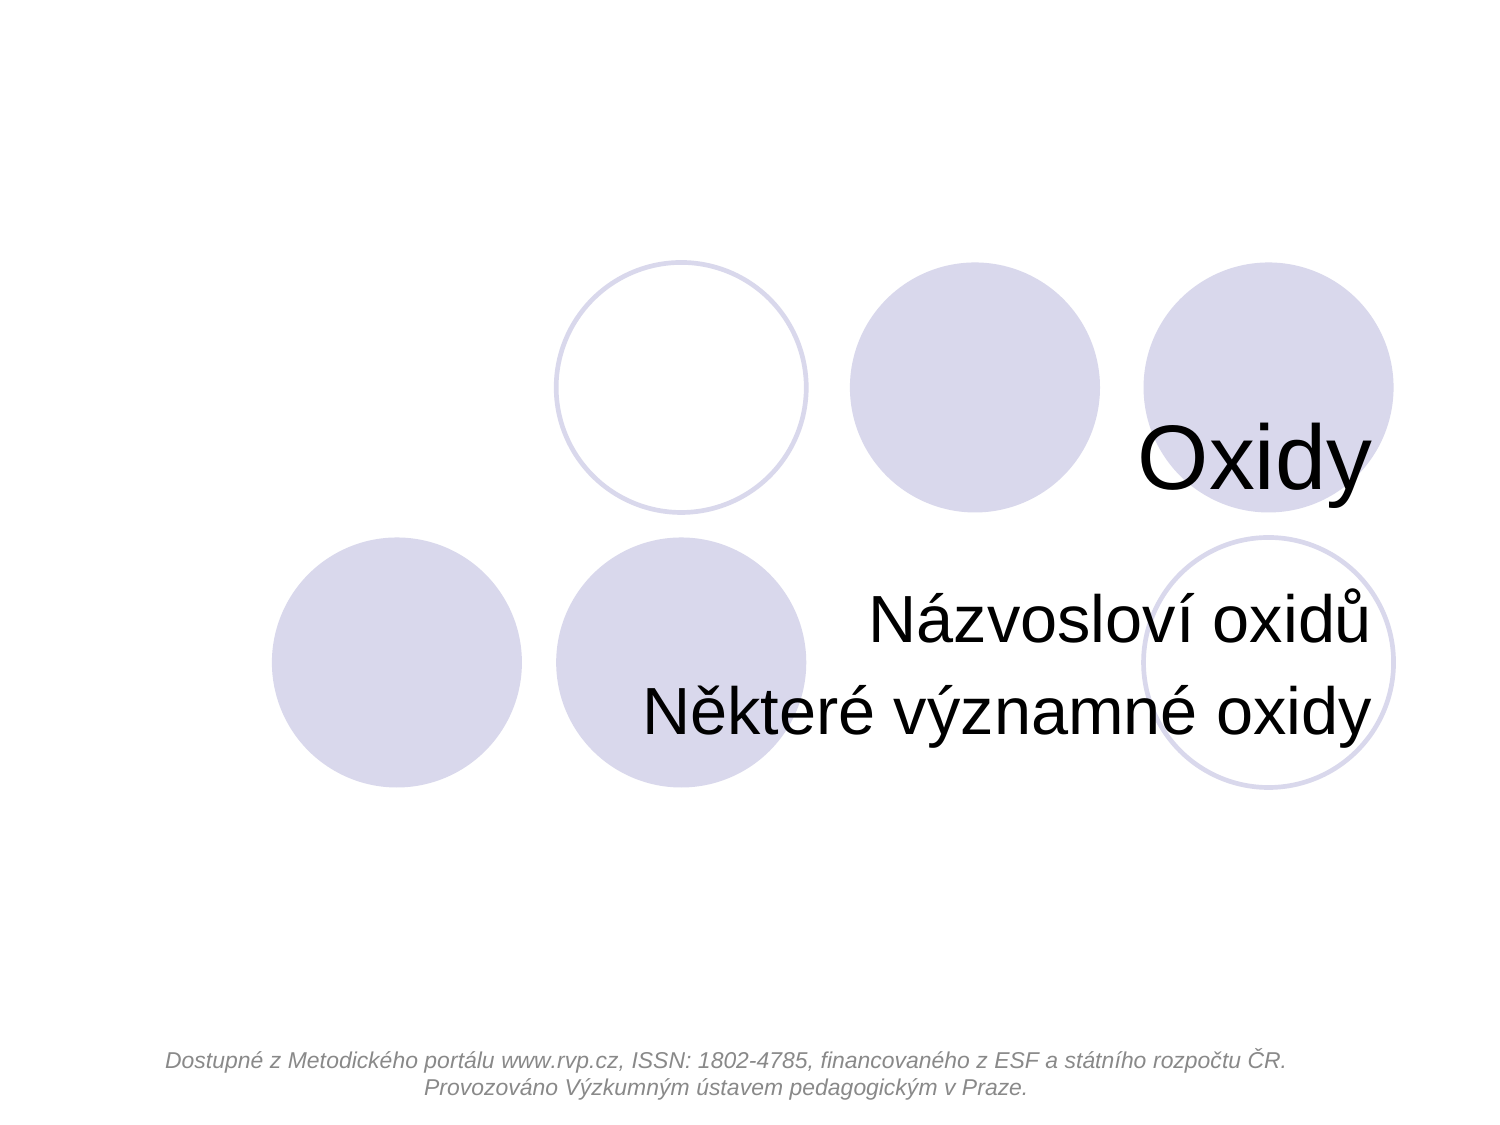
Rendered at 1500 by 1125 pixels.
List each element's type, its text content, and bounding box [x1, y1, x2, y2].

text_box Dostupné z Metodického portálu www.rvp.cz, ISSN: 1802-4785, financovaného z ESF a státního rozpočtu ČR. Provozováno Výzkumným ústavem pedagogickým v Praze. [105, 1042, 1348, 1103]
title Oxidy [112, 199, 1388, 518]
text_box Názvosloví oxidů Některé významné oxidy [337, 575, 1388, 863]
